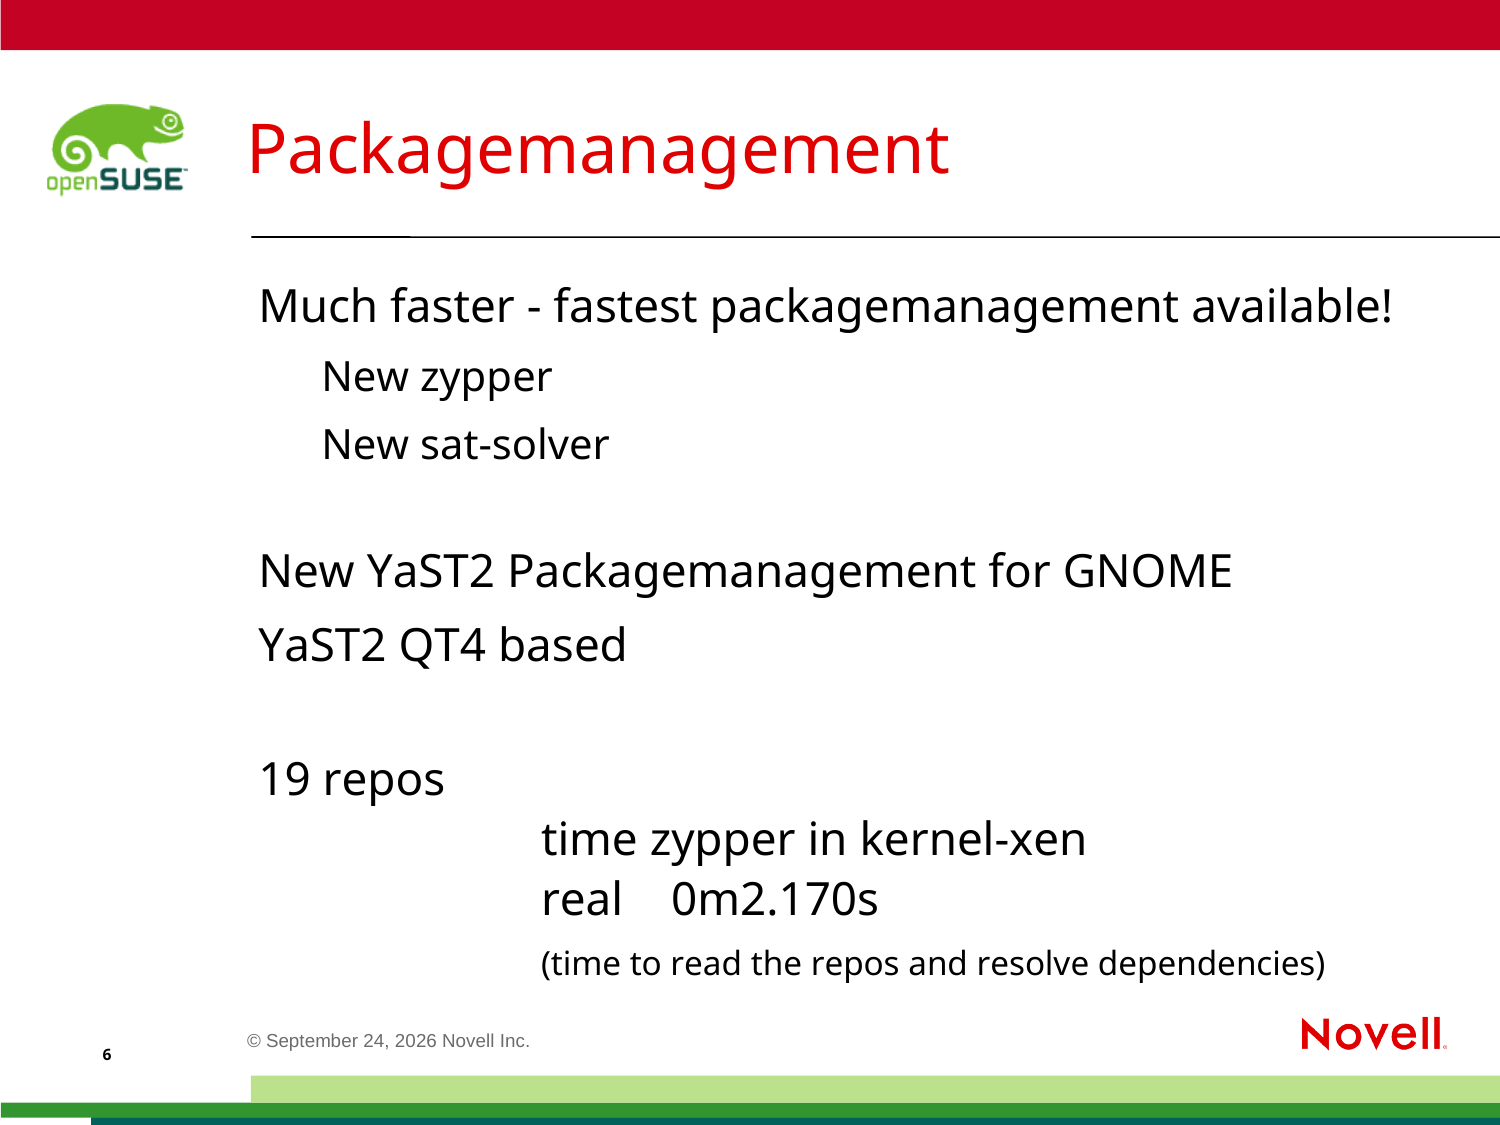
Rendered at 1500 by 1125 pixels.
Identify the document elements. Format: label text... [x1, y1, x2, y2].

title Packagemanagement [246, 68, 1409, 231]
picture [1295, 1011, 1453, 1056]
picture [47, 104, 188, 197]
list Much faster - fastest packagemanagement available! New zypper New sat-solver New YaST2 Packagemanagement for GNOME YaST2 QT4 based 19 repos time zypper in kernel-xen real 0m2.170s (time to read the repos and resolve dependencies) [231, 267, 1445, 980]
